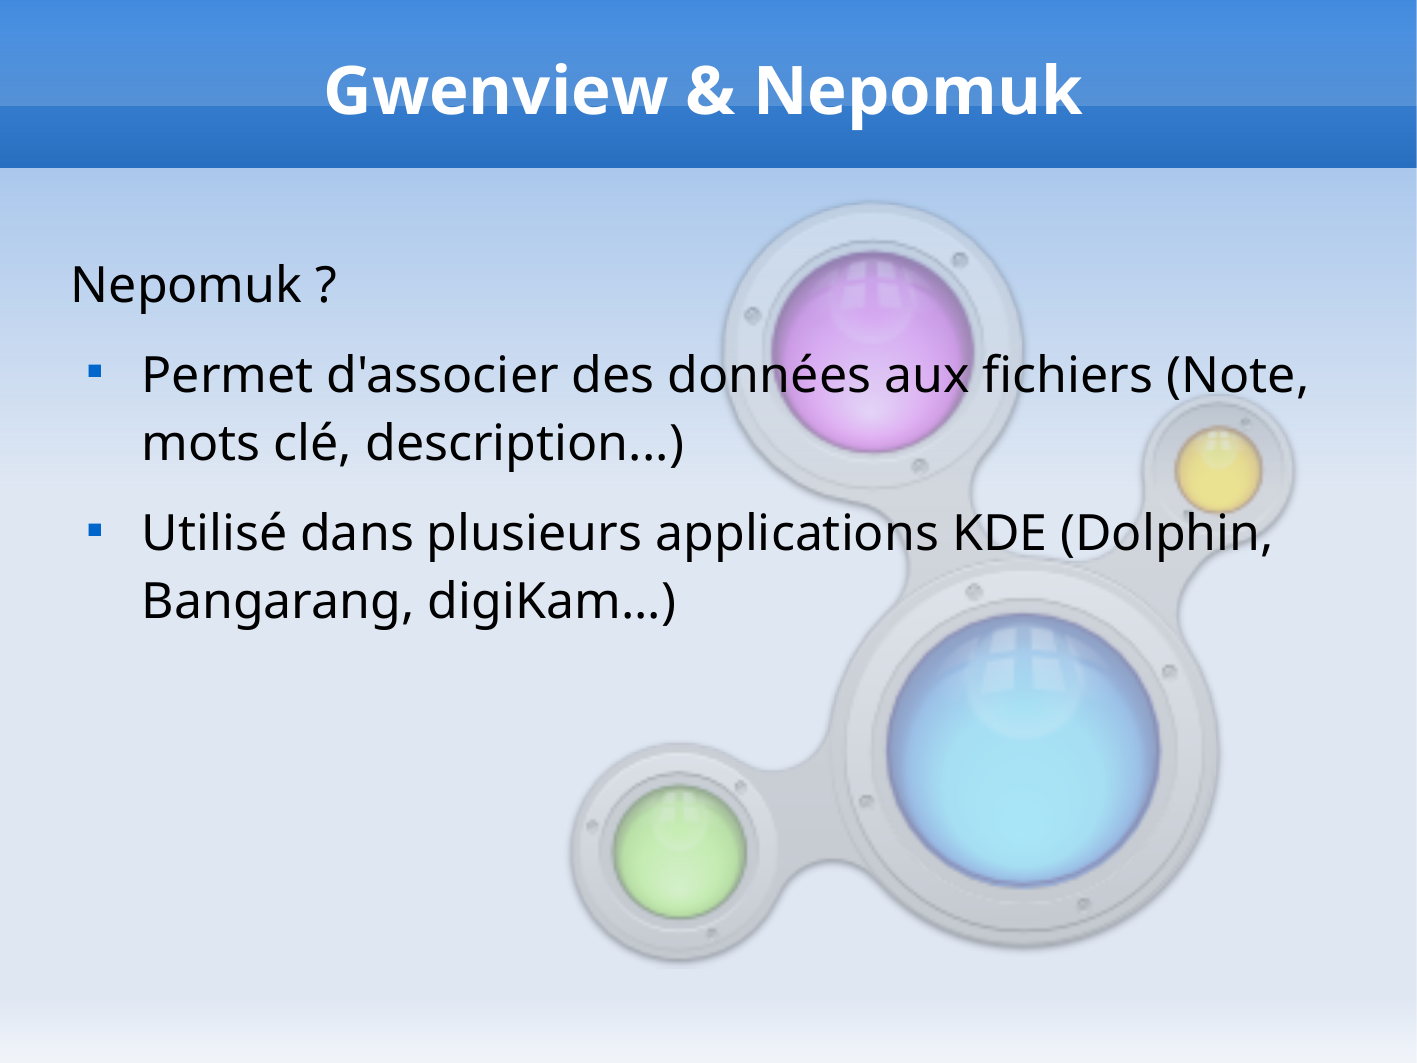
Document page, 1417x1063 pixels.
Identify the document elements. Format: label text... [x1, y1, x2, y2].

title Gwenview & Nepomuk [65, 0, 1341, 178]
list Nepomuk ? Permet d'associer des données aux fichiers (Note, mots clé, description...) Utilisé dans plusieurs applications KDE (Dolphin, Bangarang, digiKam...) [70, 248, 1346, 950]
picture [0, 0, 1417, 1063]
